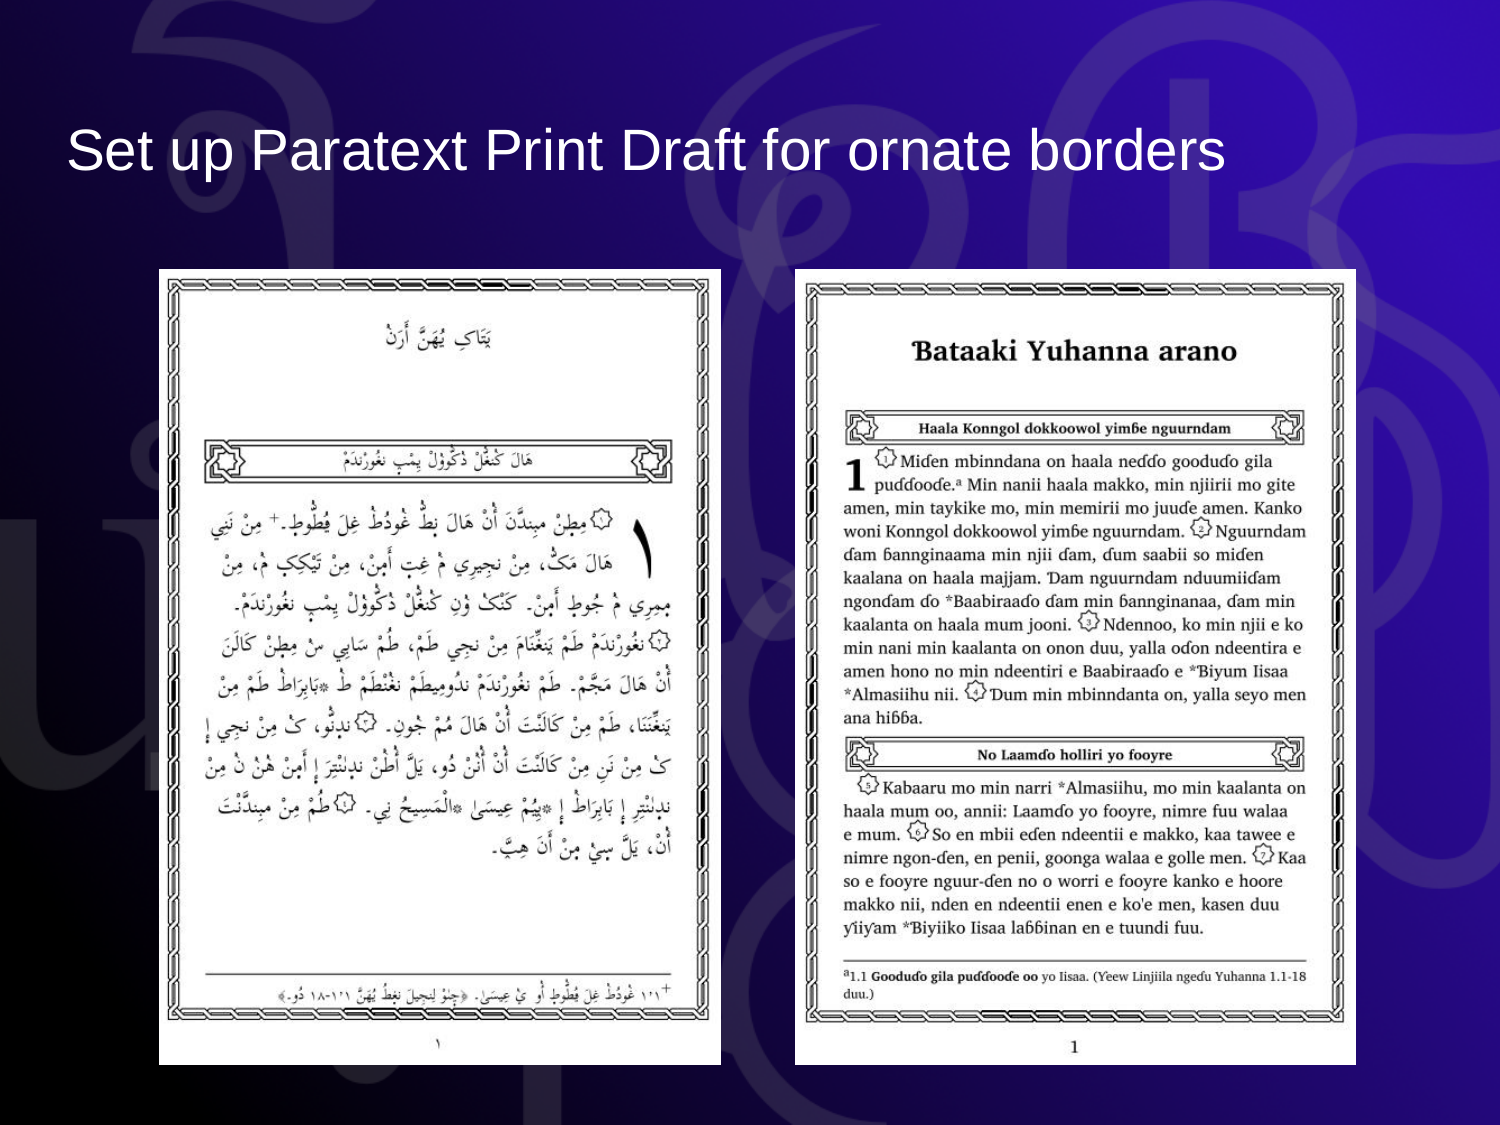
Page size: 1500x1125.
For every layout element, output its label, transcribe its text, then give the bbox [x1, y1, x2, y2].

picture [0, 0, 1500, 1125]
list [51, 210, 1449, 1081]
title Set up Paratext Print Draft for ornate borders [51, 97, 1449, 210]
